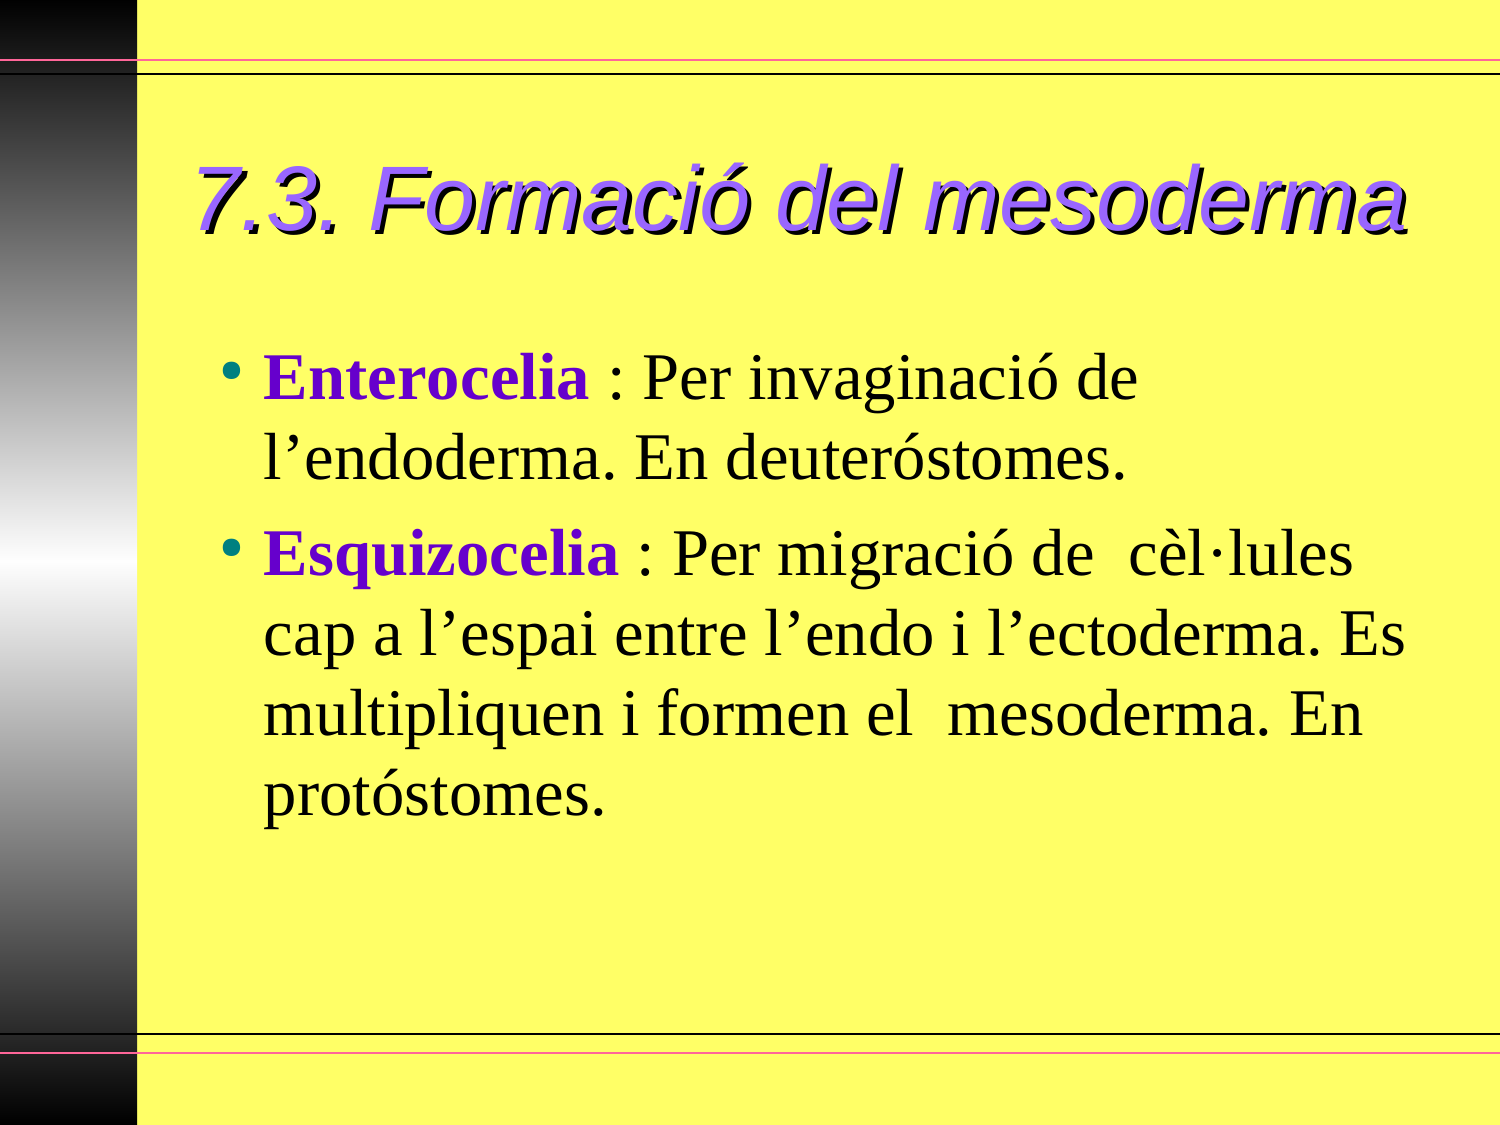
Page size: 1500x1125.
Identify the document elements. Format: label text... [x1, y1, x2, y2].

title 7.3. Formació del mesoderma [174, 99, 1450, 288]
list Enterocelia : Per invaginació de l’endoderma. En deuteróstomes. Esquizocelia : Per migració de cèl·lules cap a l’espai entre l’endo i l’ectoderma. Es multipliquen i formen el mesoderma. En protóstomes. [174, 324, 1450, 1001]
